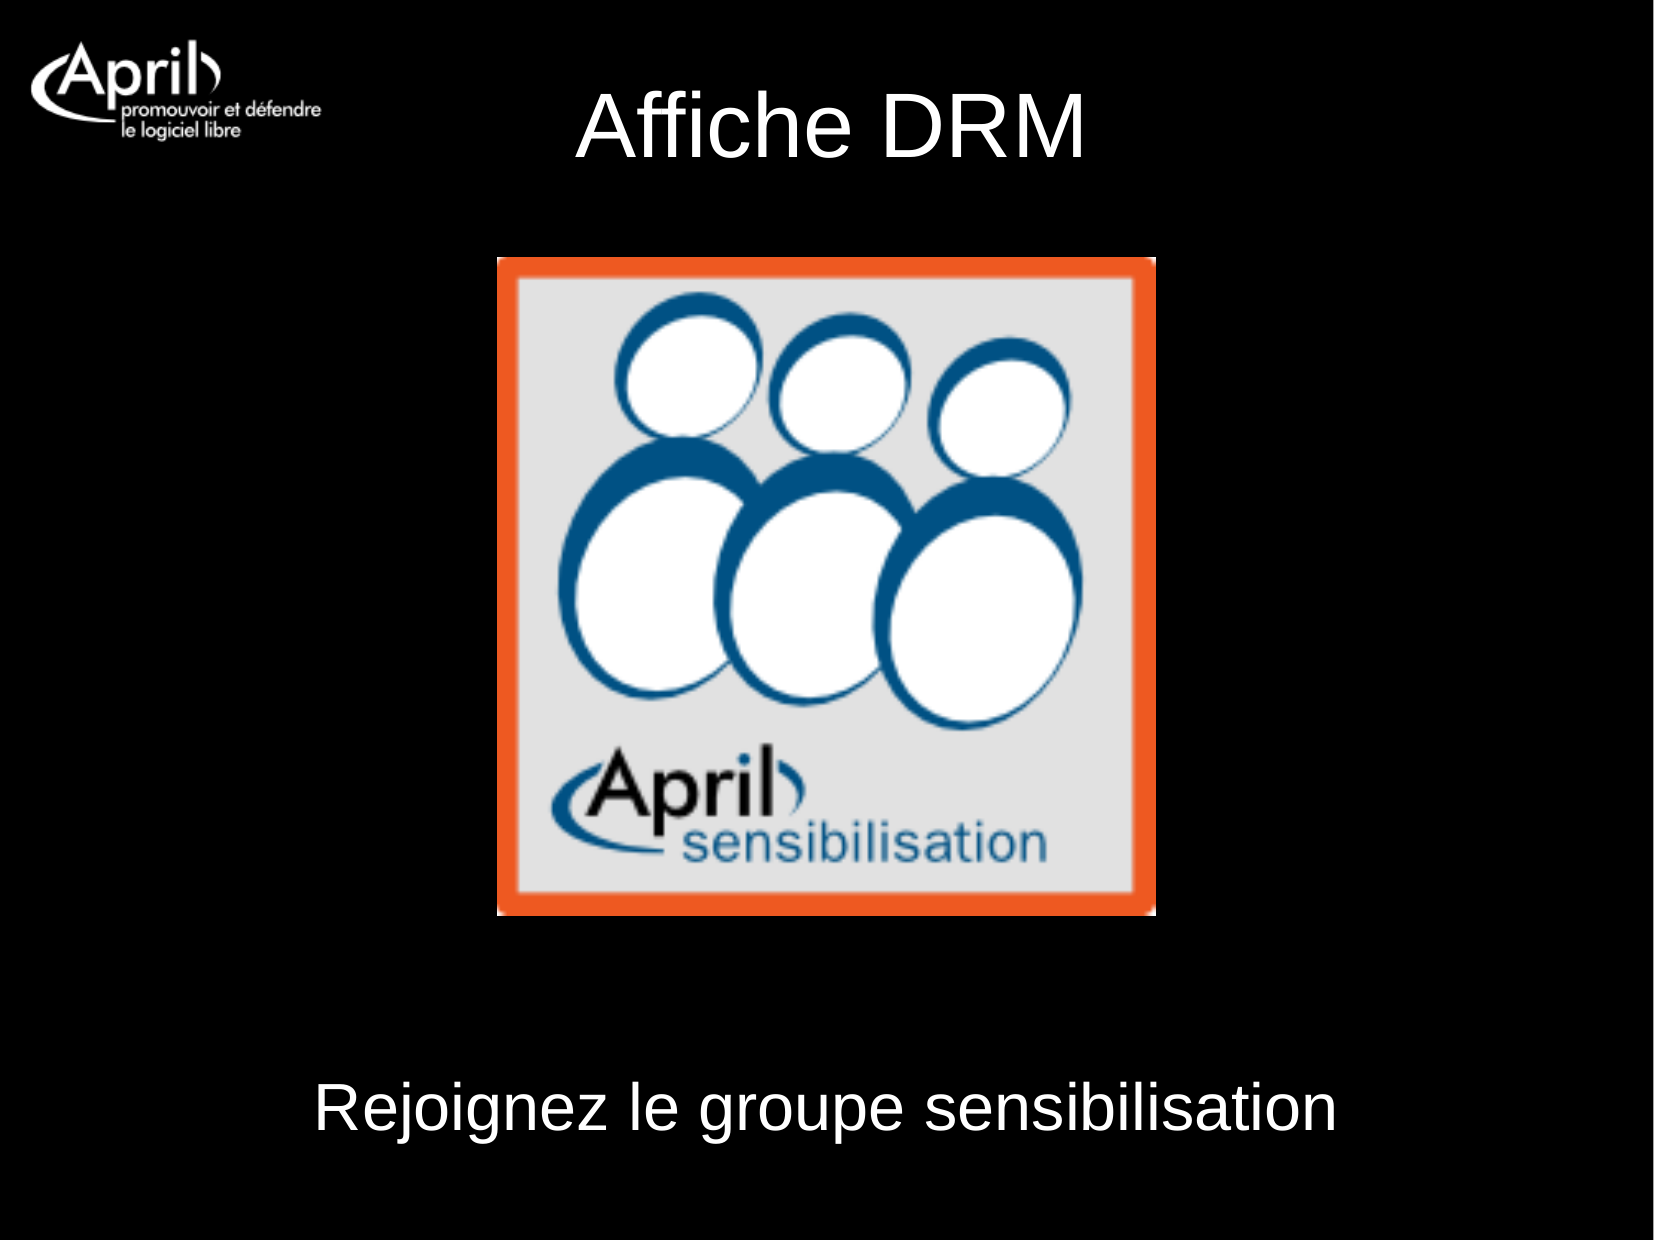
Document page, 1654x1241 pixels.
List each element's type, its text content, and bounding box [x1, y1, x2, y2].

picture [497, 257, 1156, 916]
title Affiche DRM [88, 44, 1577, 207]
picture [27, 34, 325, 148]
text_box Rejoignez le groupe sensibilisation [82, 1003, 1571, 1211]
